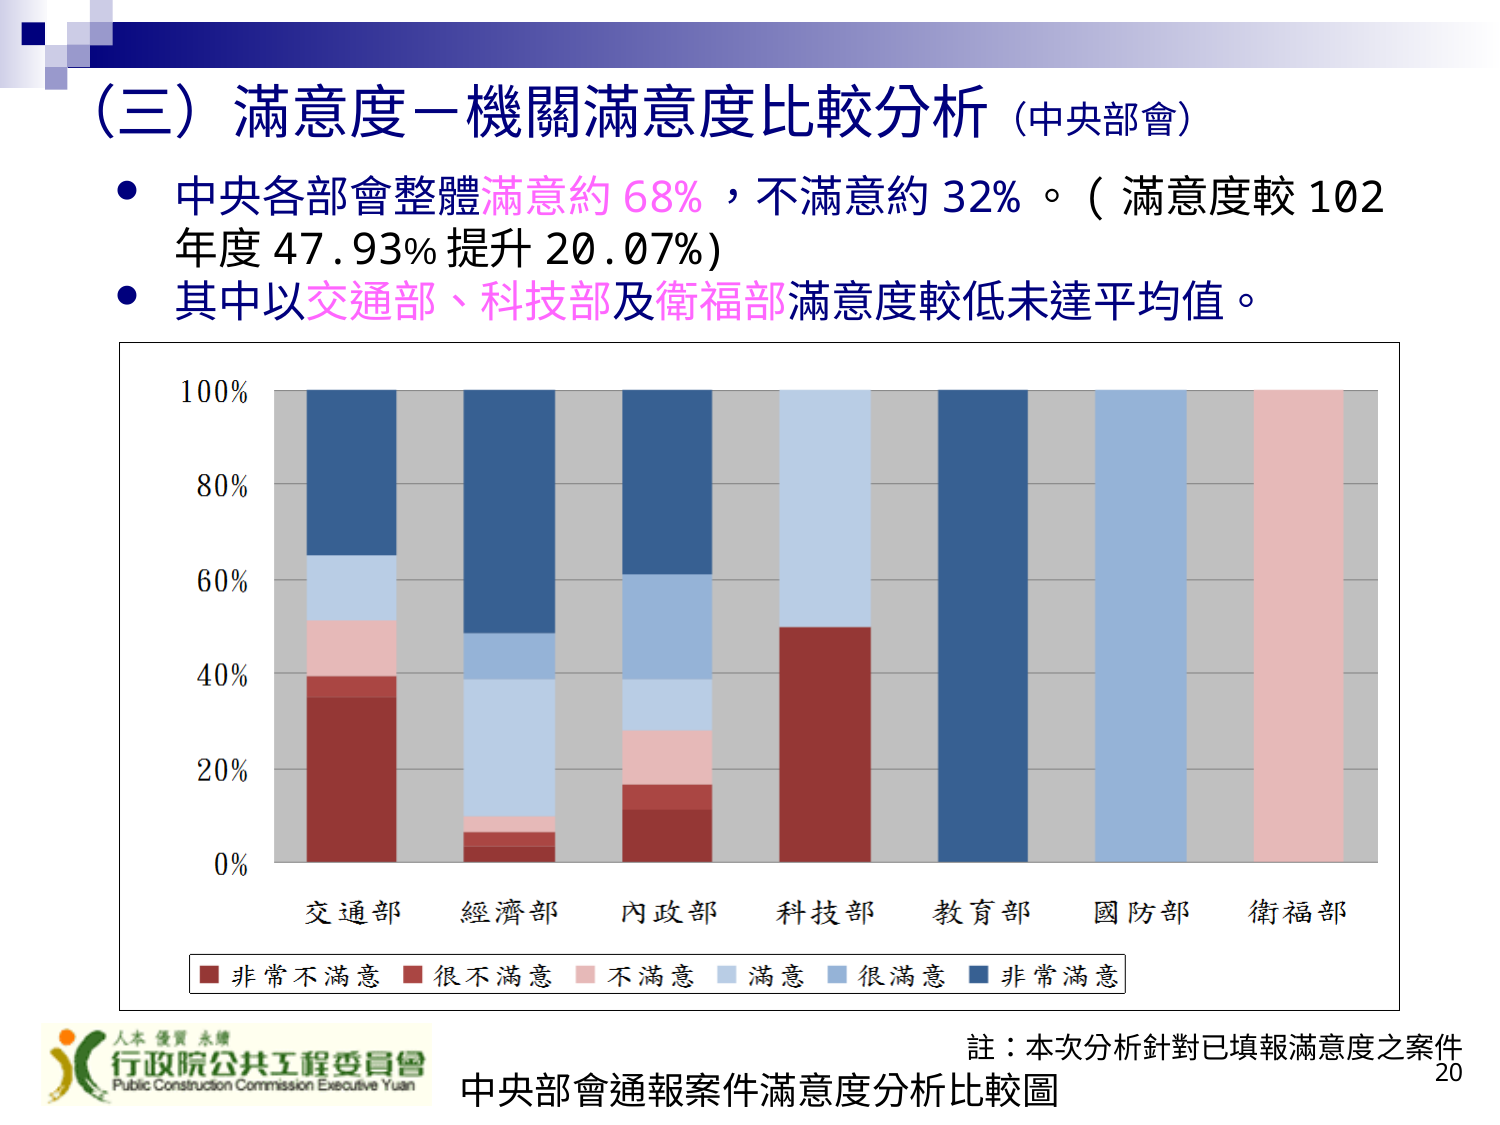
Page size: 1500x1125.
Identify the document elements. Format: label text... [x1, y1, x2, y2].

title （三）滿意度－機關滿意度比較分析（中央部會） [43, 45, 1473, 153]
text_box 中央部會通報案件滿意度分析比較圖 [157, 1059, 1363, 1121]
text_box 中央各部會整體滿意約68%，不滿意約32%。(滿意度較102年度47.93%提升20.07%) 其中以交通部、科技部及衛福部滿意度較低未達平均值。 [100, 160, 1443, 375]
picture [110, 334, 1410, 1019]
text_box 註：本次分析針對已填報滿意度之案件 [932, 1021, 1499, 1073]
picture [41, 1023, 432, 1106]
text_box <編號> [1363, 1073, 1479, 1099]
